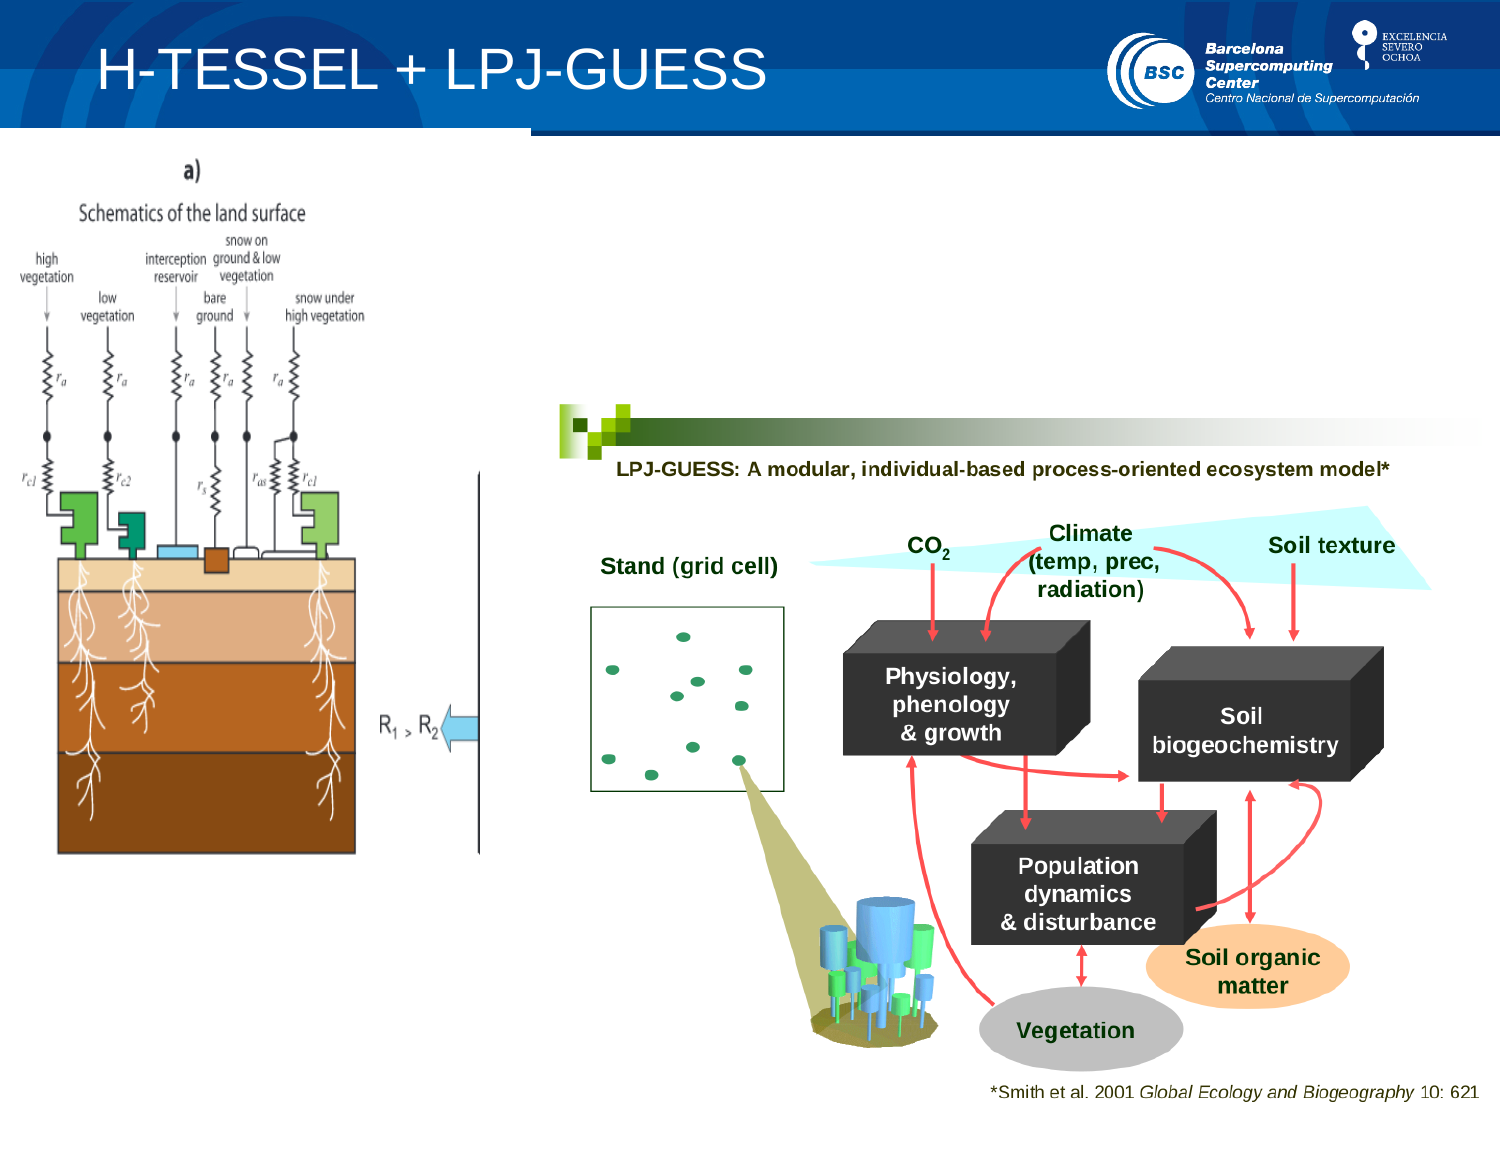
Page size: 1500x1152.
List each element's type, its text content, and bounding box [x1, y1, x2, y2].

picture [0, 0, 1500, 1142]
title H-TESSEL + LPJ-GUESS [65, 23, 1081, 138]
